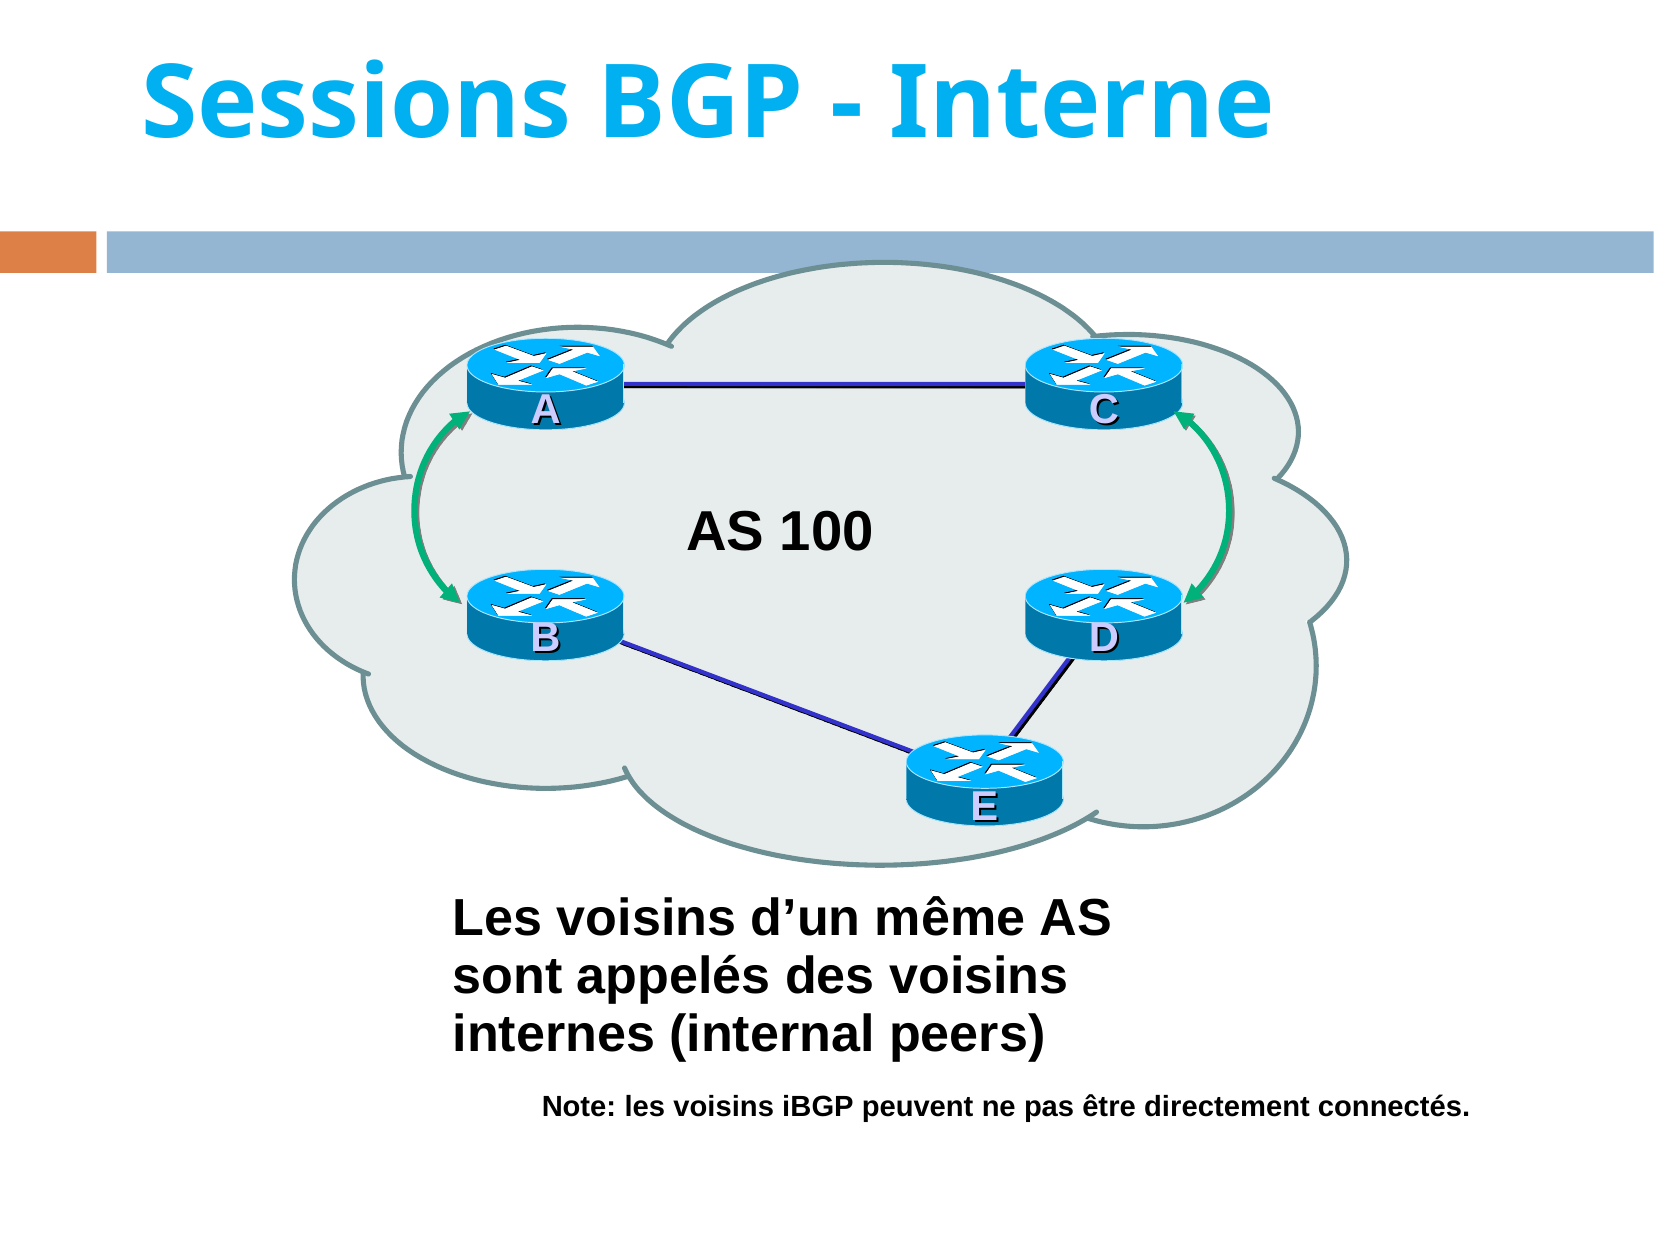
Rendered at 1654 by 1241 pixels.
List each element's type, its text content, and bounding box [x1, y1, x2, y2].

title Sessions BGP - Interne [126, 0, 1533, 207]
text_box Les voisins d’un même AS sont appelés des voisins internes (internal peers)‏ [439, 882, 1131, 1071]
picture [289, 257, 1352, 871]
text_box E [970, 783, 999, 831]
text_box D [1088, 614, 1120, 662]
text_box A [530, 386, 561, 433]
text_box B [530, 614, 561, 662]
text_box AS 100 [659, 499, 901, 563]
text_box Note: les voisins iBGP peuvent ne pas être directement connectés. [527, 1082, 1487, 1131]
text_box A [544, 403, 549, 411]
text_box C [1088, 386, 1120, 433]
